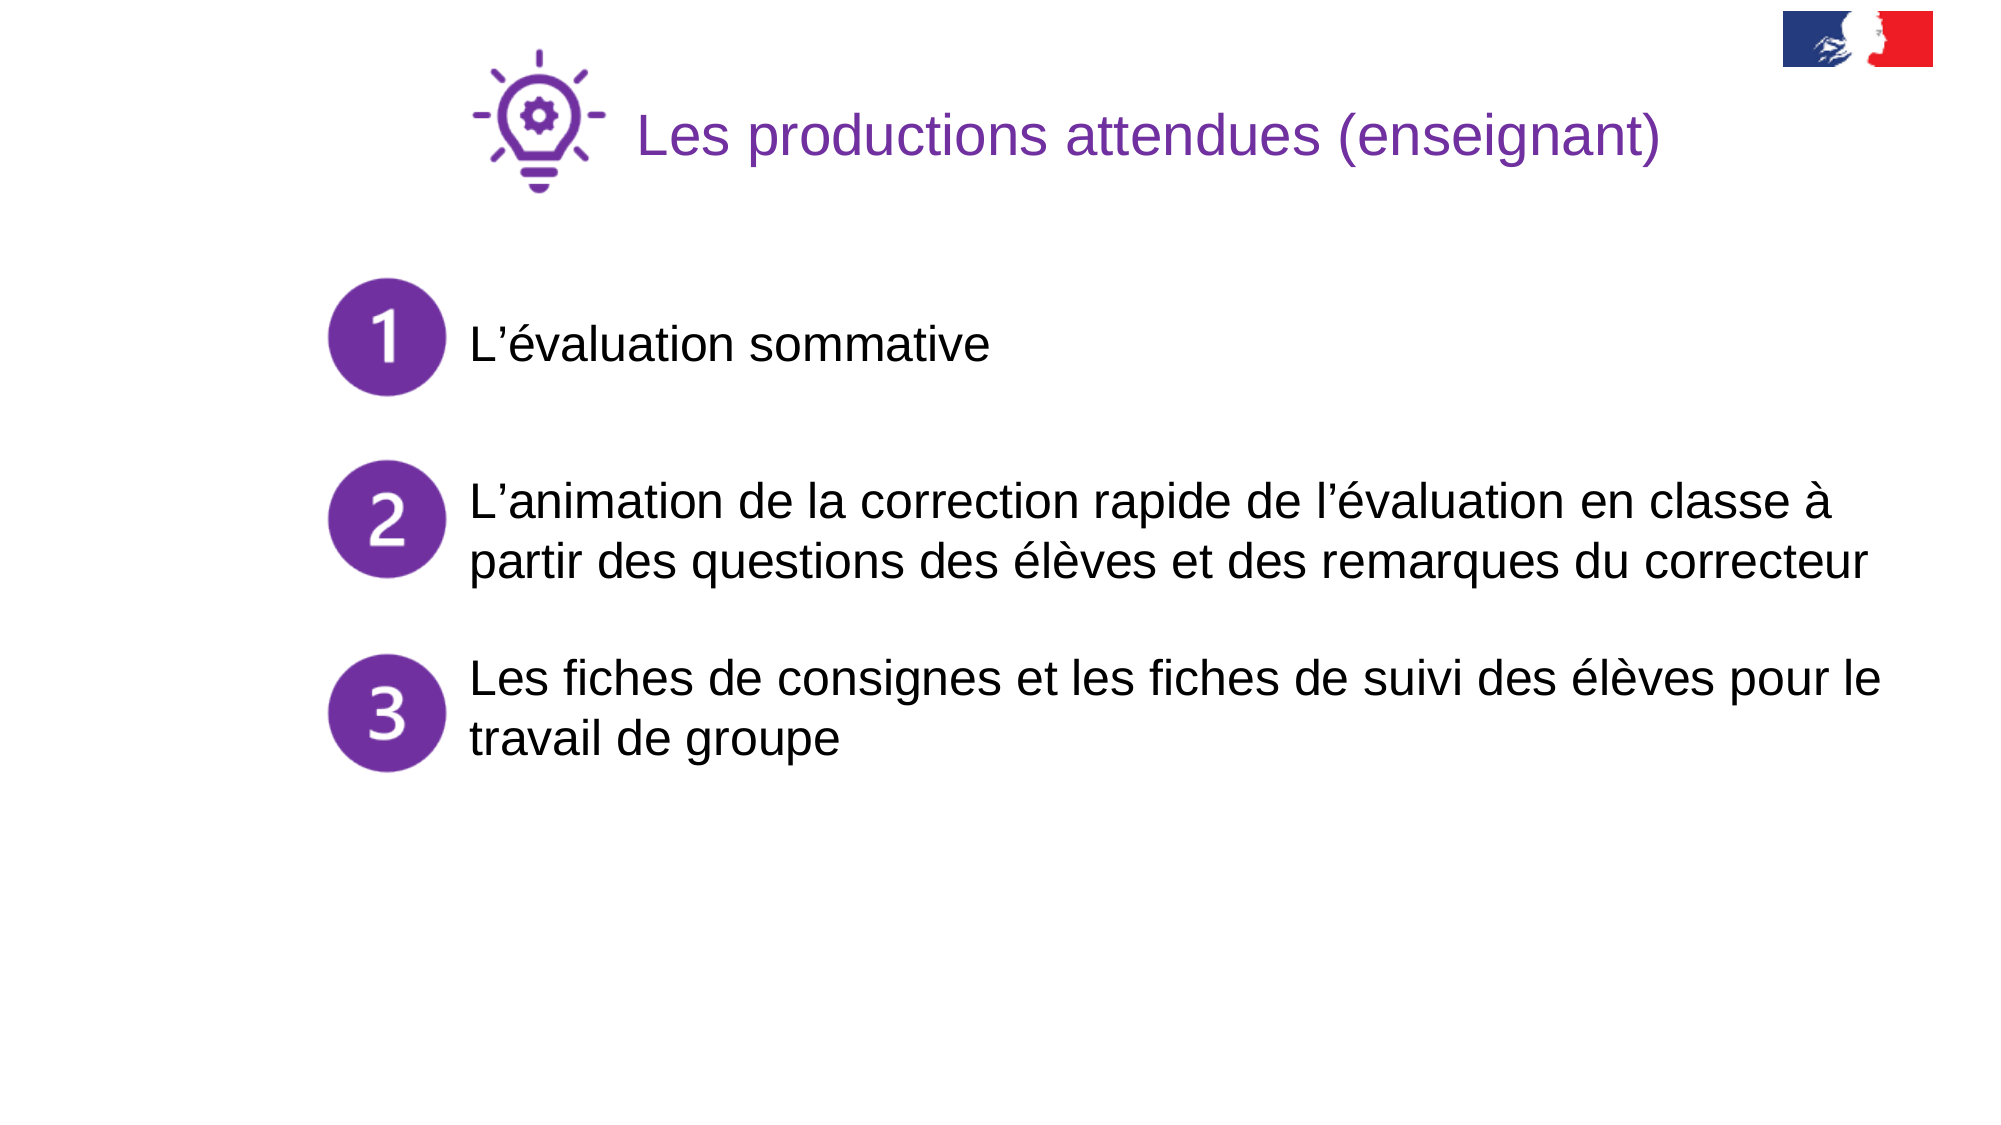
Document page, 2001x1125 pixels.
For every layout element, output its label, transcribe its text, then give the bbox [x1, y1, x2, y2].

picture [312, 638, 463, 789]
picture [312, 444, 463, 595]
text_box Les productions attendues (enseignant) [622, 90, 1802, 175]
picture [460, 42, 622, 204]
picture [312, 262, 463, 413]
text_box Les fiches de consignes et les fiches de suivi des élèves pour le travail de groupe [463, 638, 1920, 774]
picture [1783, 11, 1933, 67]
text_box L’animation de la correction rapide de l’évaluation en classe à partir des questions des élèves et des remarques du correcteur [454, 461, 1920, 597]
text_box L’évaluation sommative [454, 303, 1920, 379]
